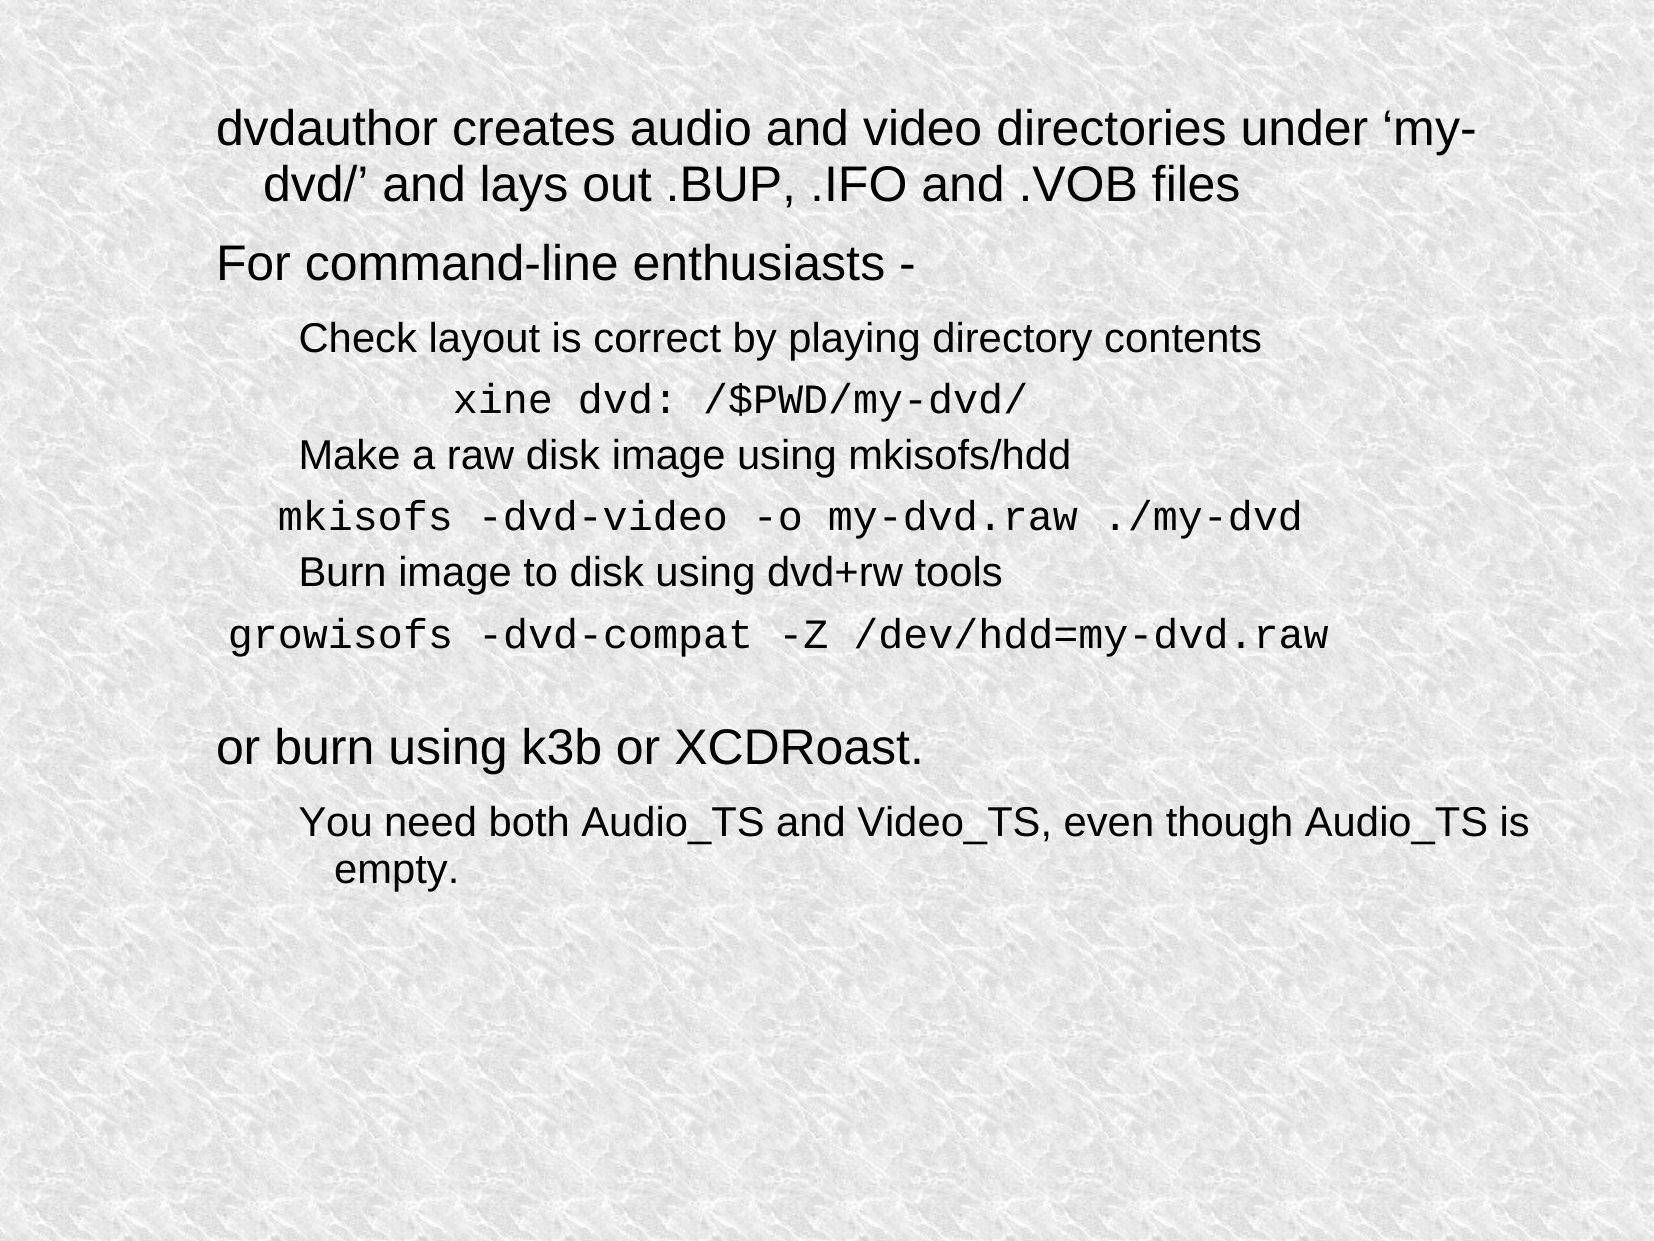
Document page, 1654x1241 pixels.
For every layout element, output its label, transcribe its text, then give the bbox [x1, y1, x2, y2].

picture [0, 0, 1654, 1241]
list dvdauthor creates audio and video directories under ‘my-dvd/’ and lays out .BUP, .IFO and .VOB files For command-line enthusiasts - Check layout is correct by playing directory contents xine dvd: /$PWD/my-dvd/ Make a raw disk image using mkisofs/hdd mkisofs -dvd-video -o my-dvd.raw ./my-dvd Burn image to disk using dvd+rw tools growisofs -dvd-compat -Z /dev/hdd=my-dvd.raw or burn using k3b or XCDRoast. You need both Audio_TS and Video_TS, even though Audio_TS is empty. [121, 99, 1534, 1128]
